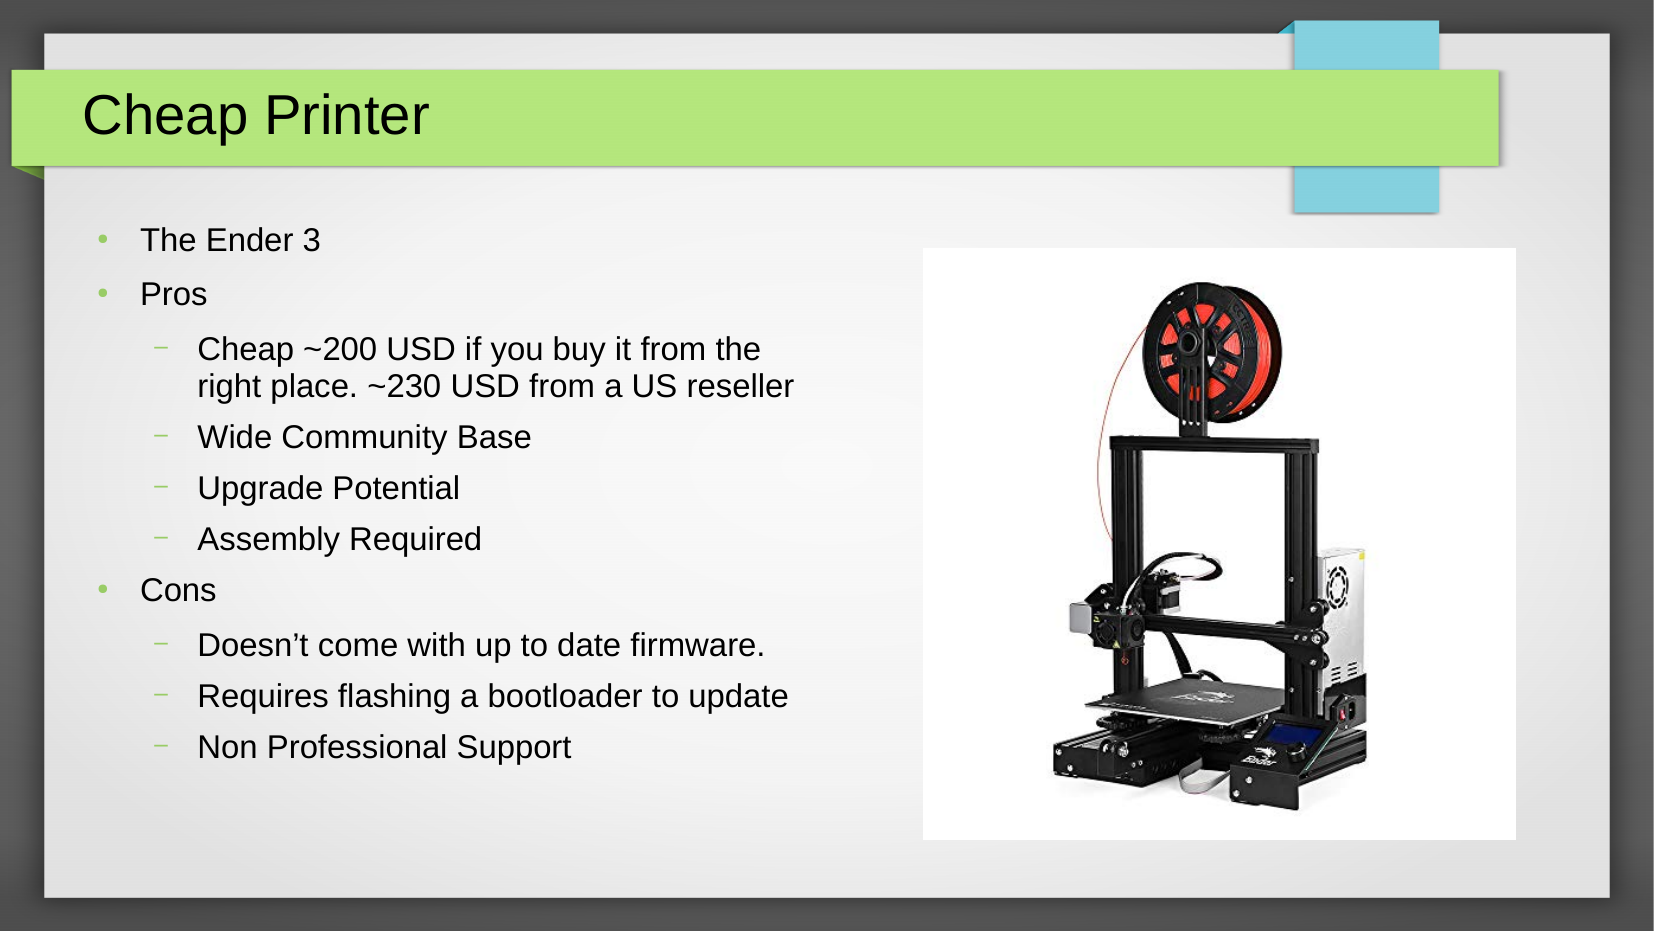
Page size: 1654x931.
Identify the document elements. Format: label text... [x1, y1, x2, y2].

picture [0, 0, 1654, 931]
list The Ender 3 Pros Cheap ~200 USD if you buy it from the right place. ~230 USD from a US reseller Wide Community Base Upgrade Potential Assembly Required Cons Doesn’t come with up to date firmware. Requires flashing a bootloader to update Non Professional Support [82, 221, 809, 811]
title Cheap Printer [82, 70, 1264, 160]
